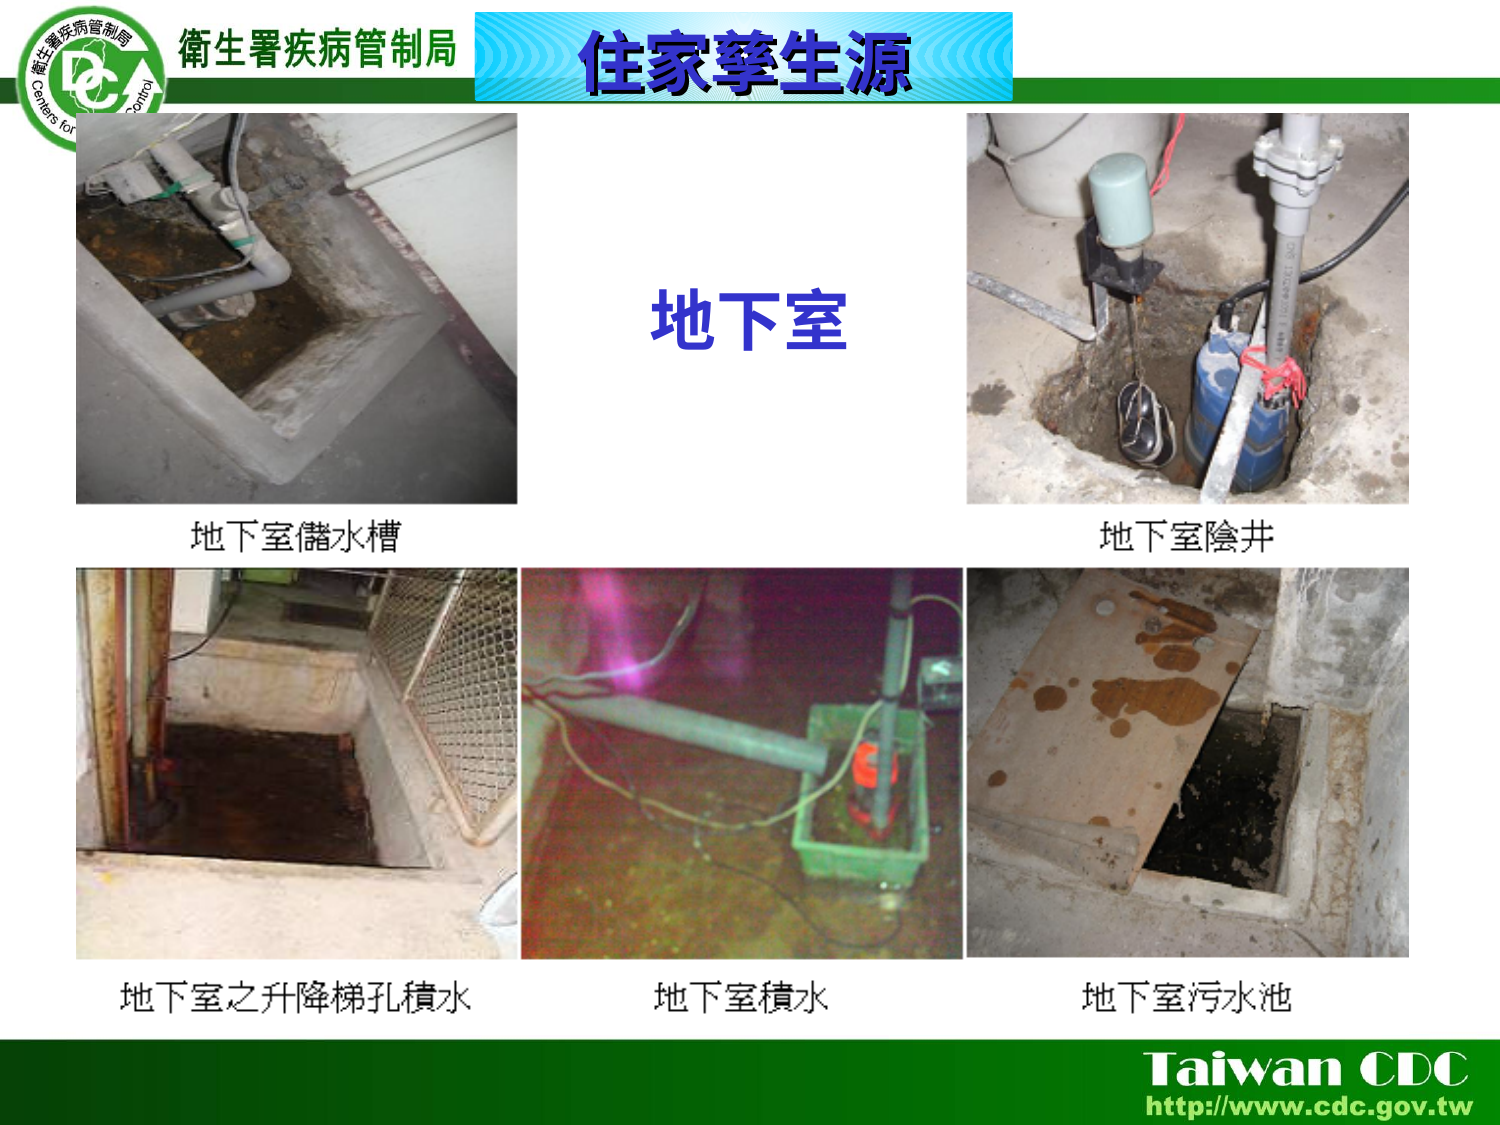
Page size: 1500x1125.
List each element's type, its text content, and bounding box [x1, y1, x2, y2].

picture [76, 113, 1409, 1035]
text_box 地下室 [587, 262, 912, 375]
text_box [1175, 987, 1488, 1063]
text_box 住家孳生源 [475, 13, 1013, 100]
